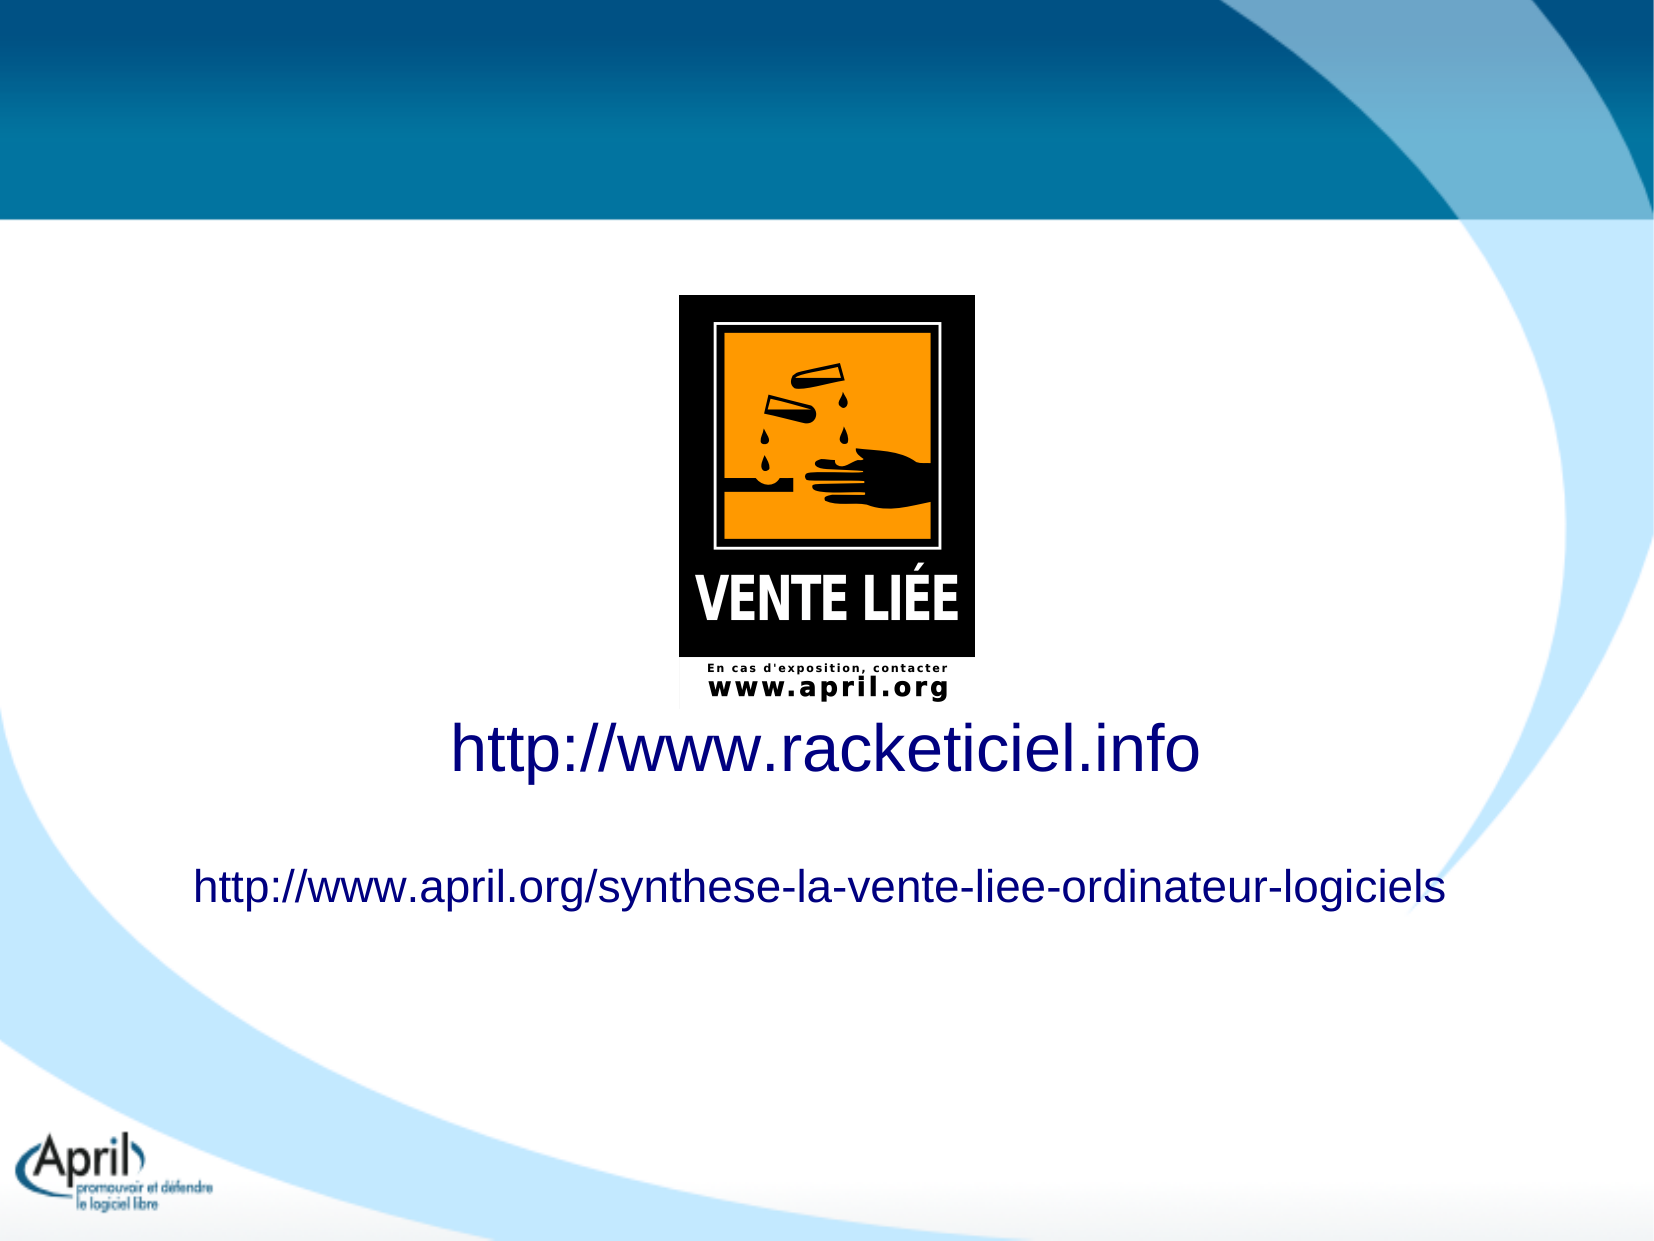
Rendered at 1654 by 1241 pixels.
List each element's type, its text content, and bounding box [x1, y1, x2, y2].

subtitle http://www.racketiciel.info http://www.april.org/synthese-la-vente-liee-ordinateur-logiciels [82, 290, 1571, 1109]
picture [0, 0, 1654, 1241]
